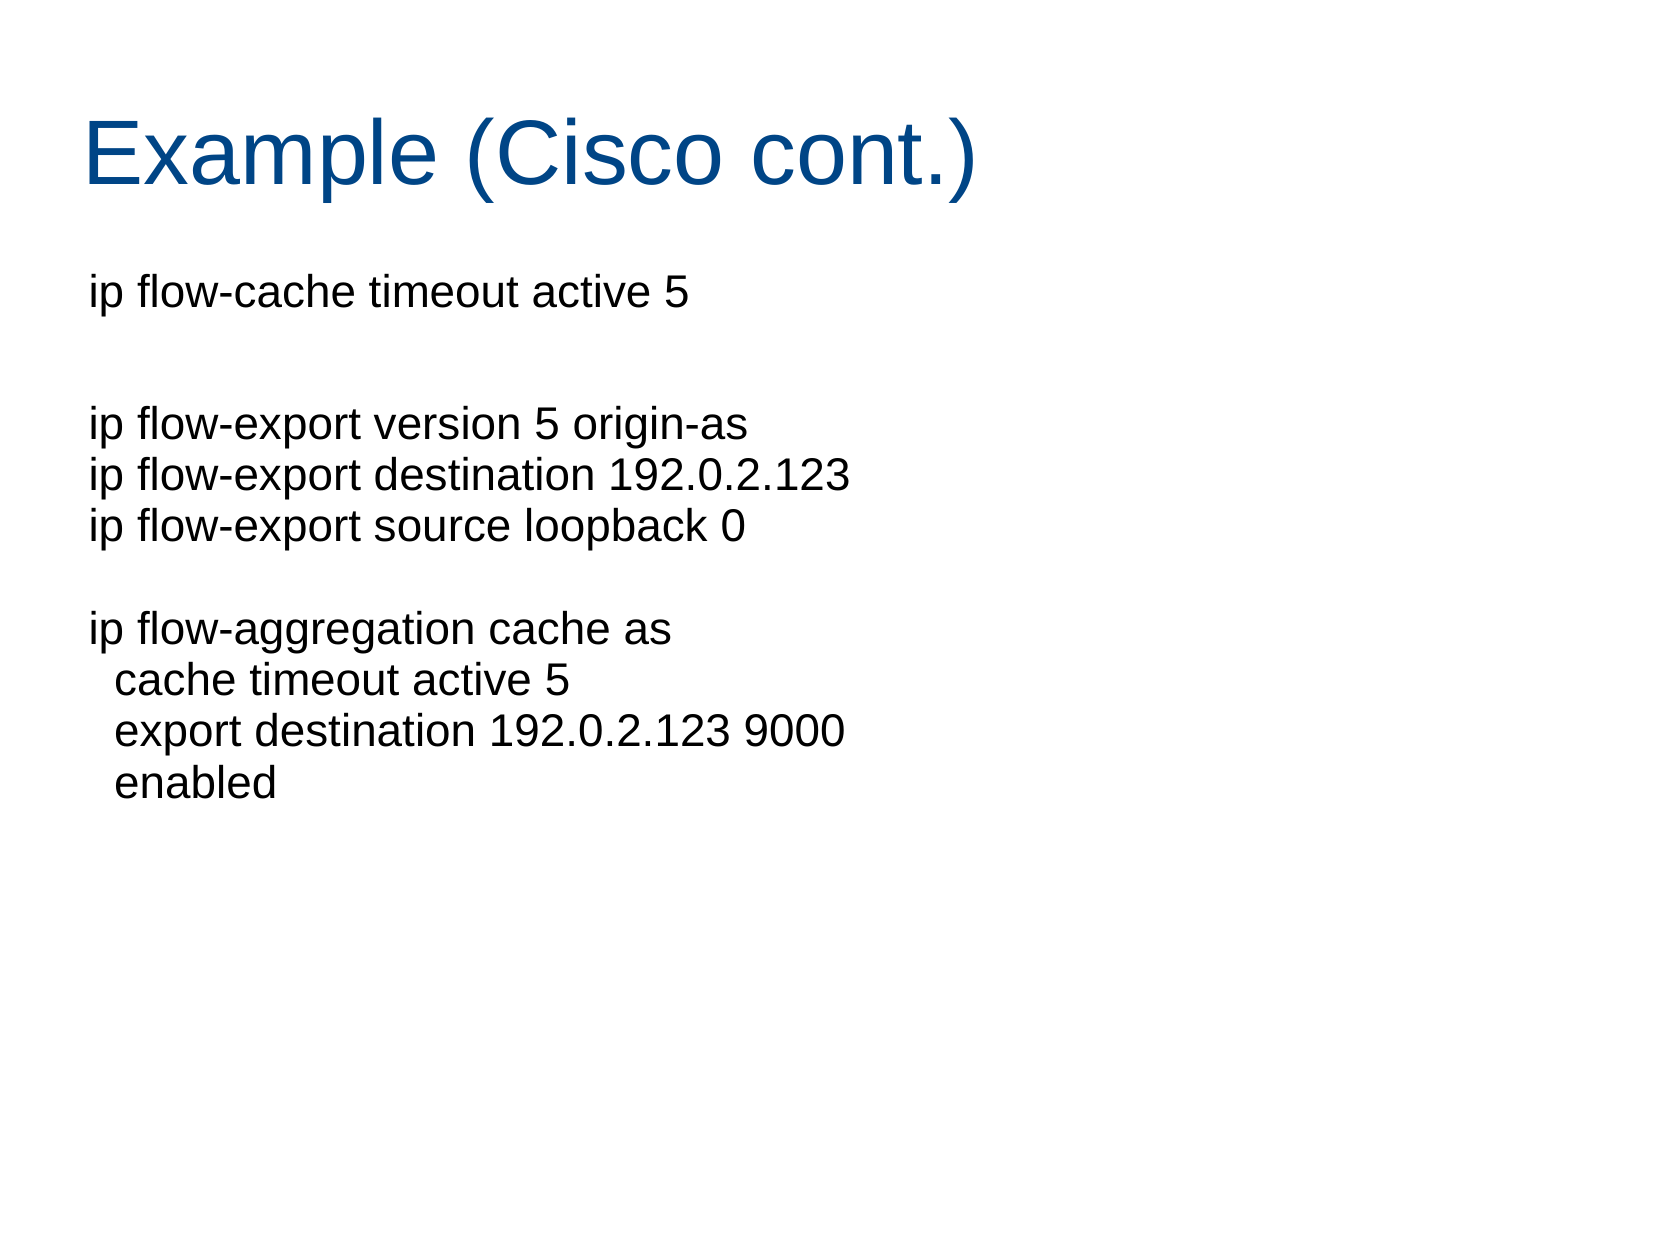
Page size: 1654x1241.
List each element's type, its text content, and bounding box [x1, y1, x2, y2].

list ip flow-cache timeout active 5 ip flow-export version 5 origin-as ip flow-export destination 192.0.2.123 ip flow-export source loopback 0 ip flow-aggregation cache as cache timeout active 5 export destination 192.0.2.123 9000 enabled [88, 265, 1577, 1070]
title Example (Cisco cont.) [82, 56, 1571, 250]
